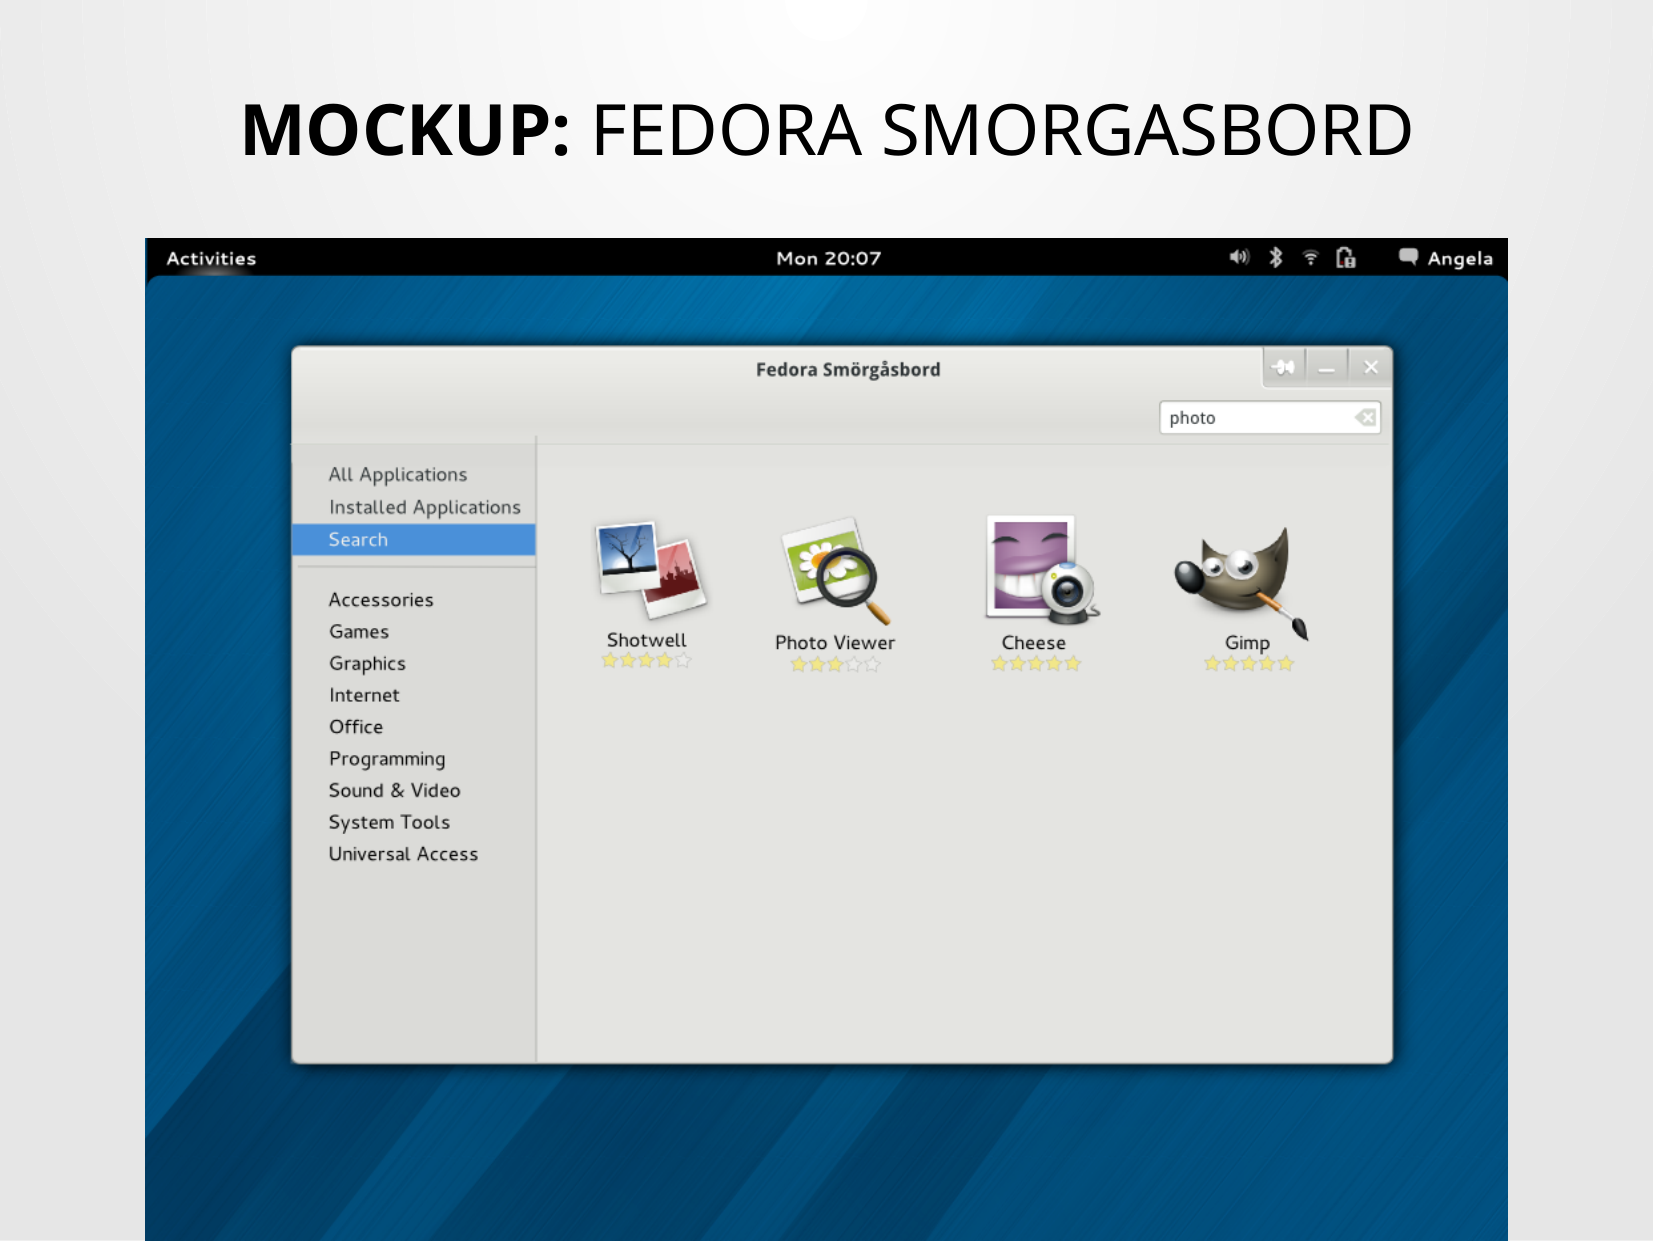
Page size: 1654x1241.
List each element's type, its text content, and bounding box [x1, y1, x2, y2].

picture [145, 238, 1508, 1241]
text_box MOCKUP: FEDORA SMORGASBORD [224, 71, 1429, 177]
